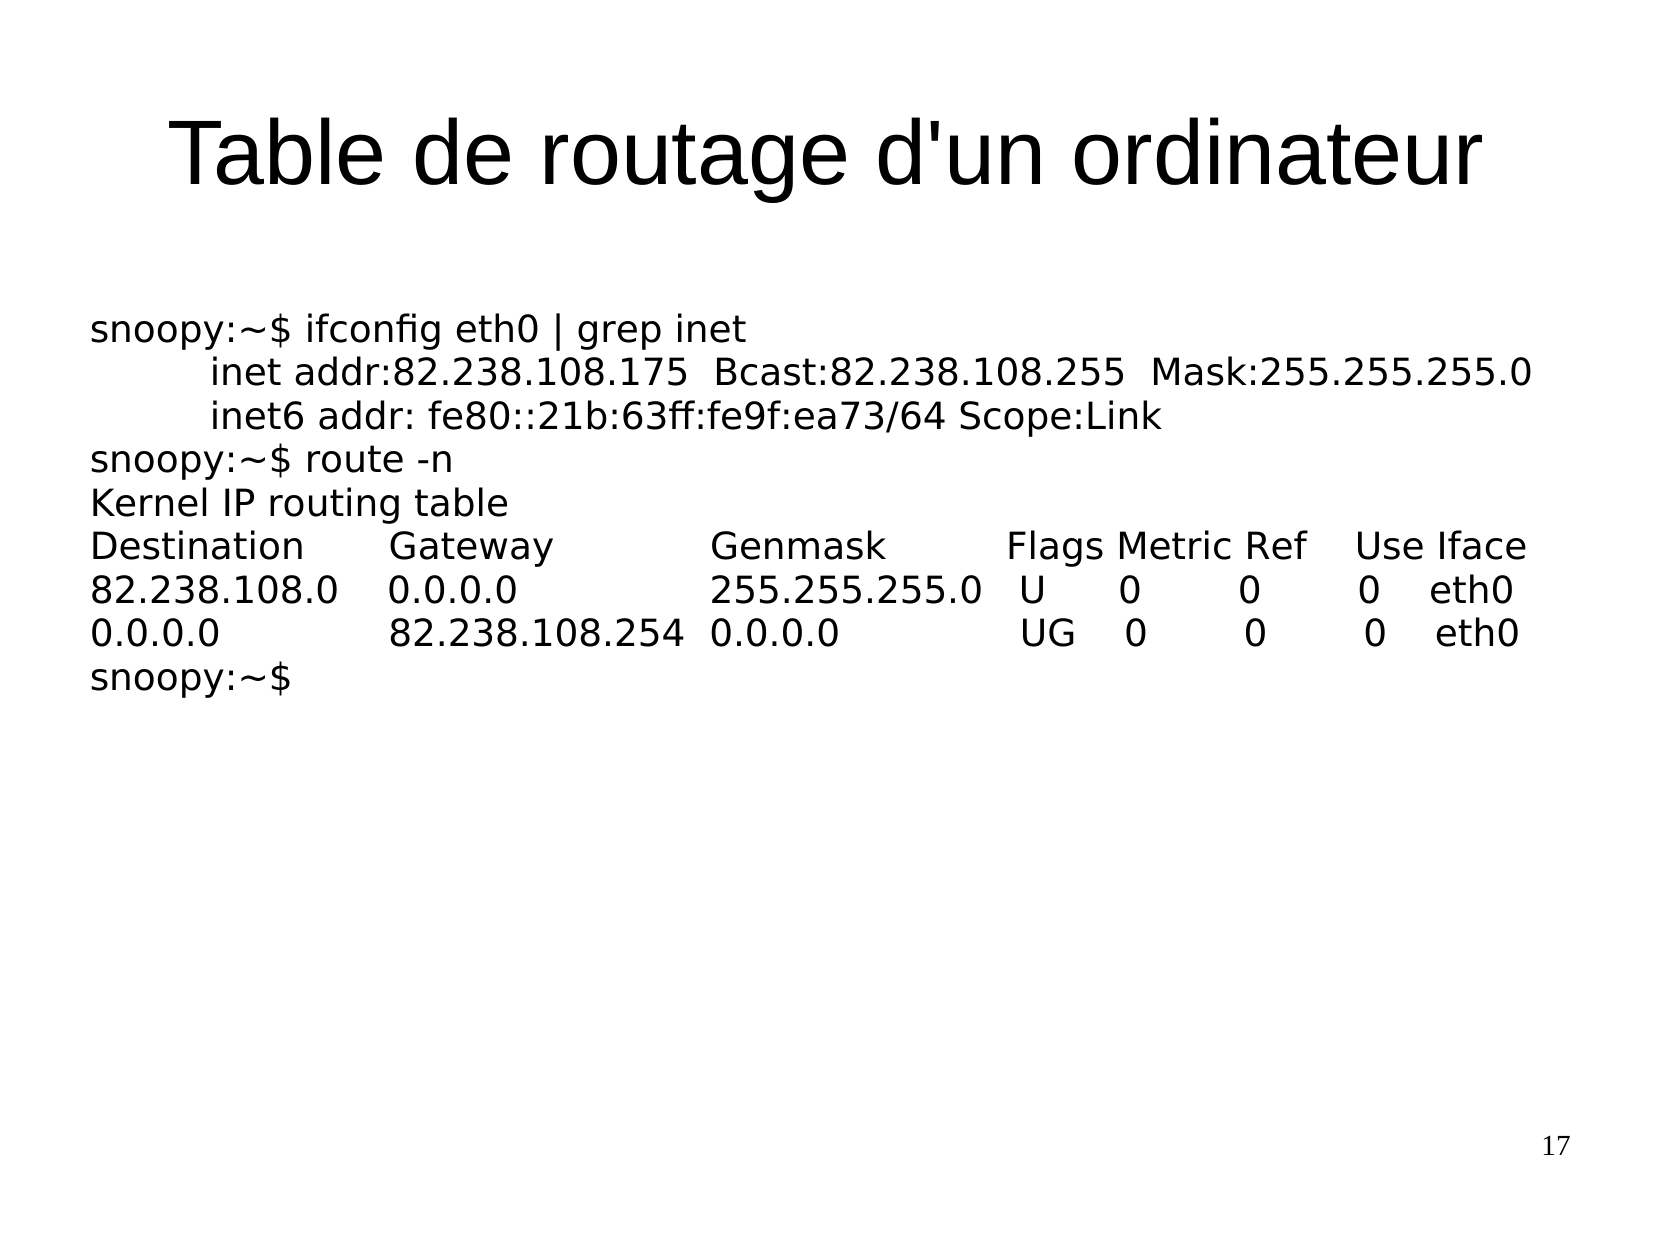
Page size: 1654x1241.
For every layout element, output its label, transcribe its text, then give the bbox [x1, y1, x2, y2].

title Table de routage d'un ordinateur [82, 49, 1571, 257]
text_box snoopy:~$ ifconfig eth0 | grep inet inet addr:82.238.108.175 Bcast:82.238.108.255 Mask:255.255.255.0 inet6 addr: fe80::21b:63ff:fe9f:ea73/64 Scope:Link snoopy:~$ route -n Kernel IP routing table Destination Gateway Genmask Flags Metric Ref Use Iface 82.238.108.0 0.0.0.0 255.255.255.0 U 0 0 0 eth0 0.0.0.0 82.238.108.254 0.0.0.0 UG 0 0 0 eth0 snoopy:~$ [75, 300, 1549, 707]
